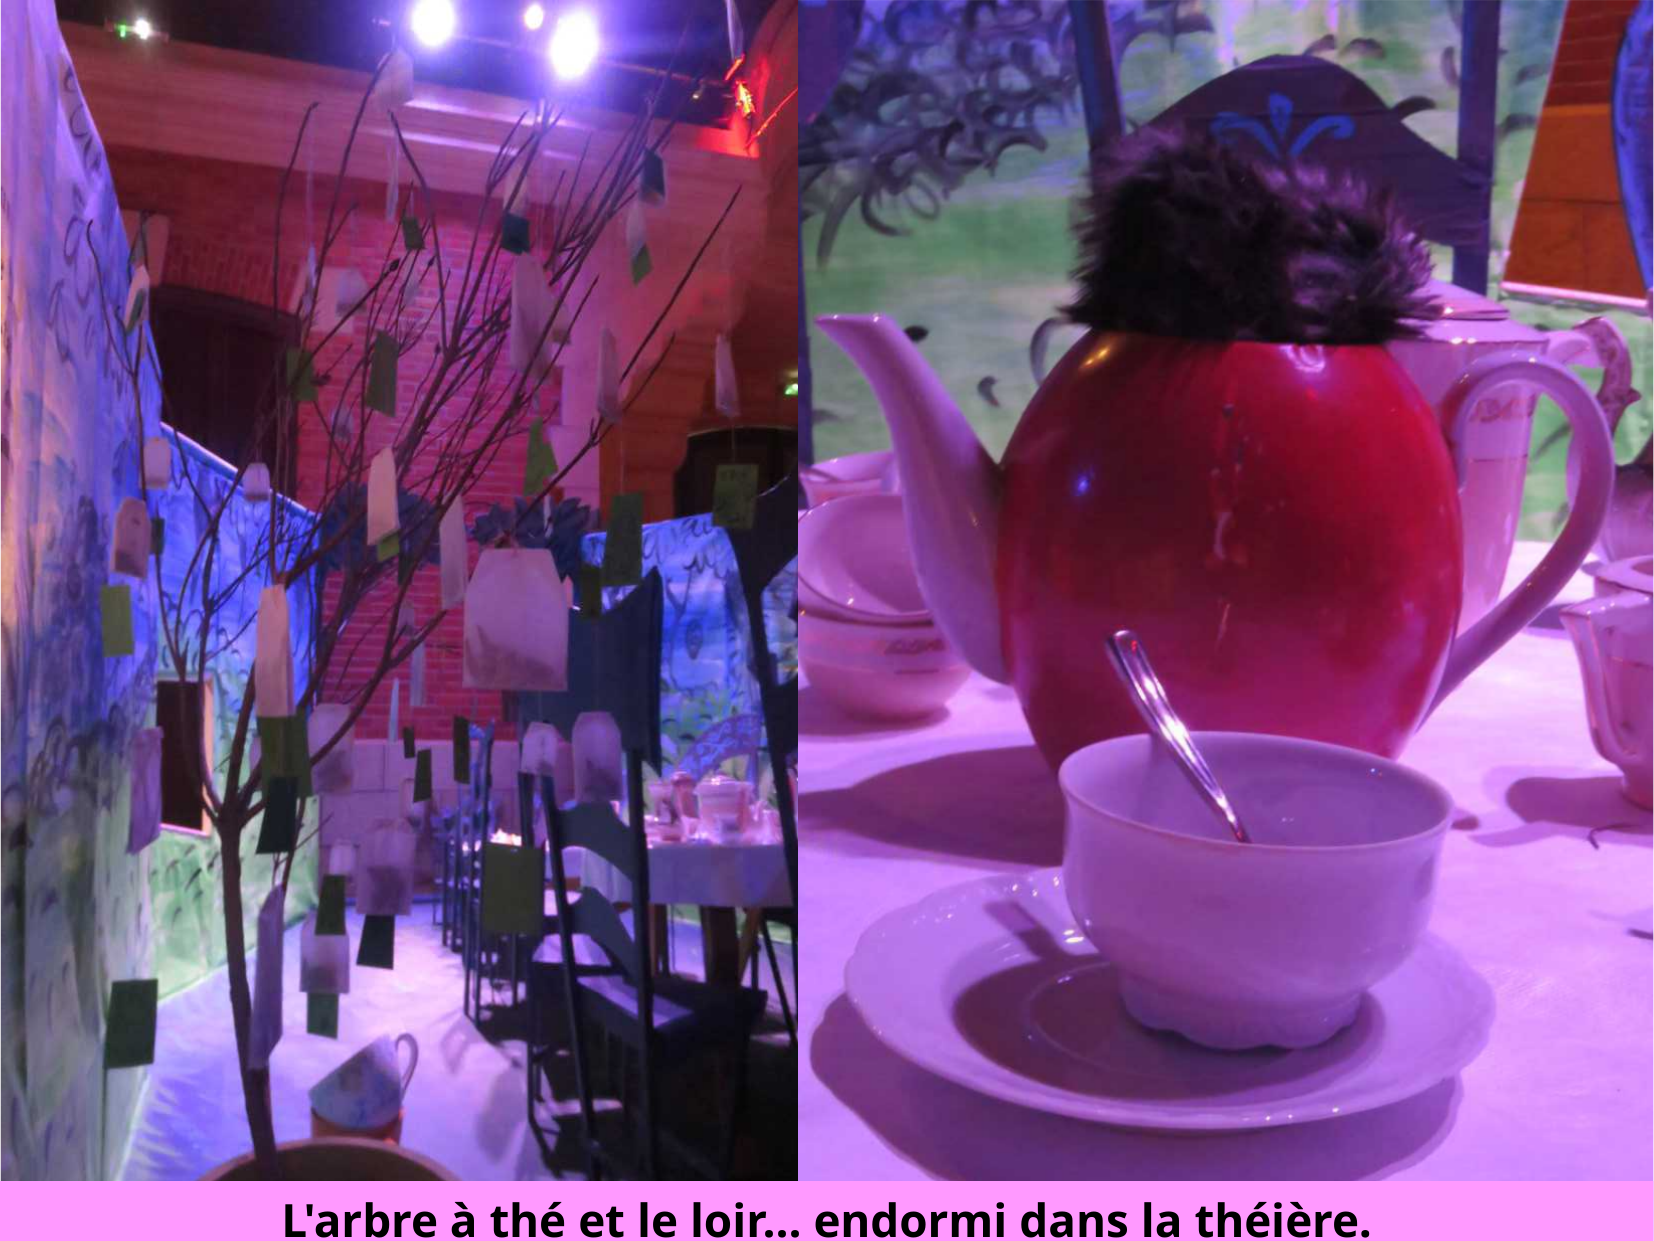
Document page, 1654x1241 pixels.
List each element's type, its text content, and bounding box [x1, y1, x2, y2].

picture [0, 0, 1654, 1181]
text_box L'arbre à thé et le loir... endormi dans la théière. [0, 1181, 1654, 1241]
